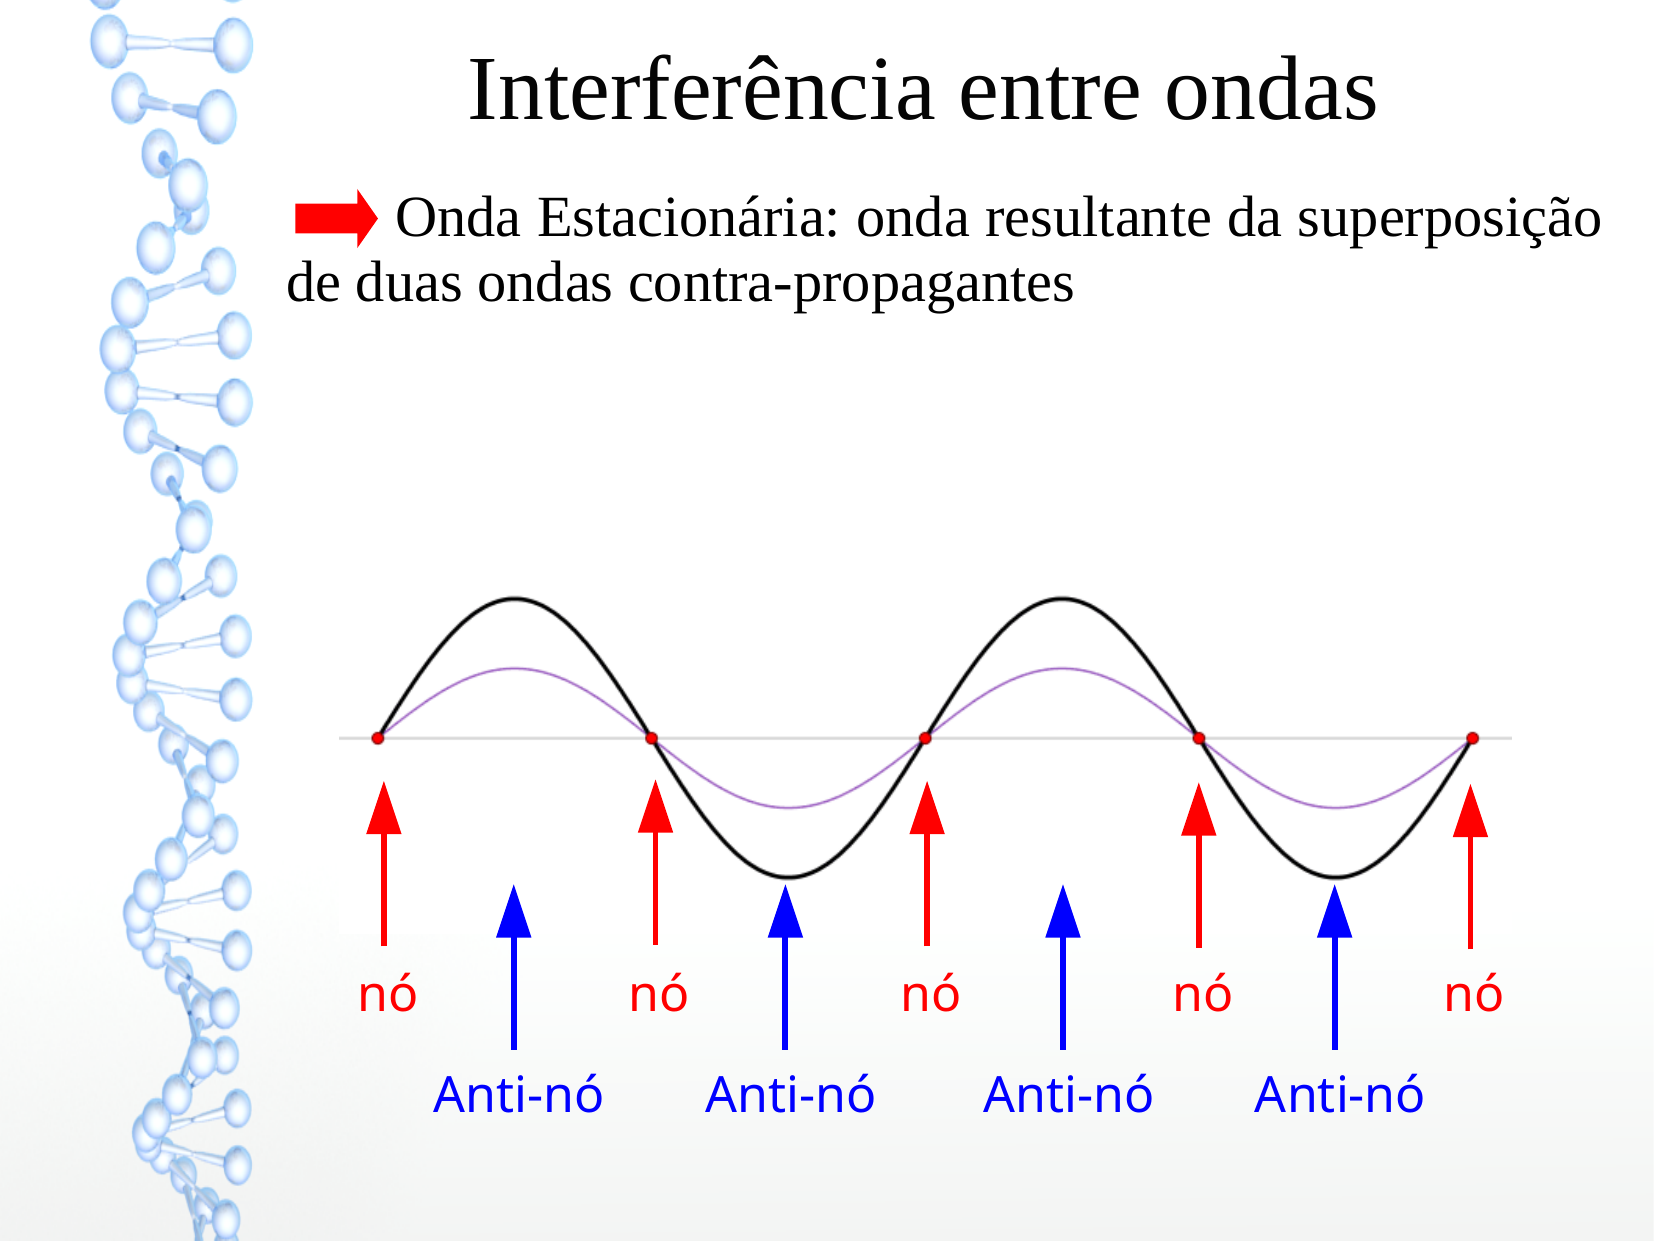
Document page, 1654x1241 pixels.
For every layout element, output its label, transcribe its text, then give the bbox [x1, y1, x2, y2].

text_box Anti-nó [968, 1051, 1161, 1127]
text_box nó [885, 950, 971, 1026]
text_box nó [614, 950, 700, 1026]
title Interferência entre ondas [265, 37, 1583, 140]
text_box [295, 188, 378, 249]
text_box Anti-nó [1240, 1051, 1433, 1127]
text_box Onda Estacionária: onda resultante da superposição de duas ondas contra-propagantes [271, 177, 1619, 745]
picture [0, 0, 1654, 1241]
text_box Anti-nó [419, 1051, 612, 1127]
text_box nó [1429, 951, 1515, 1027]
text_box nó [1157, 950, 1243, 1027]
text_box nó [342, 950, 428, 1026]
text_box Anti-nó [690, 1051, 884, 1127]
